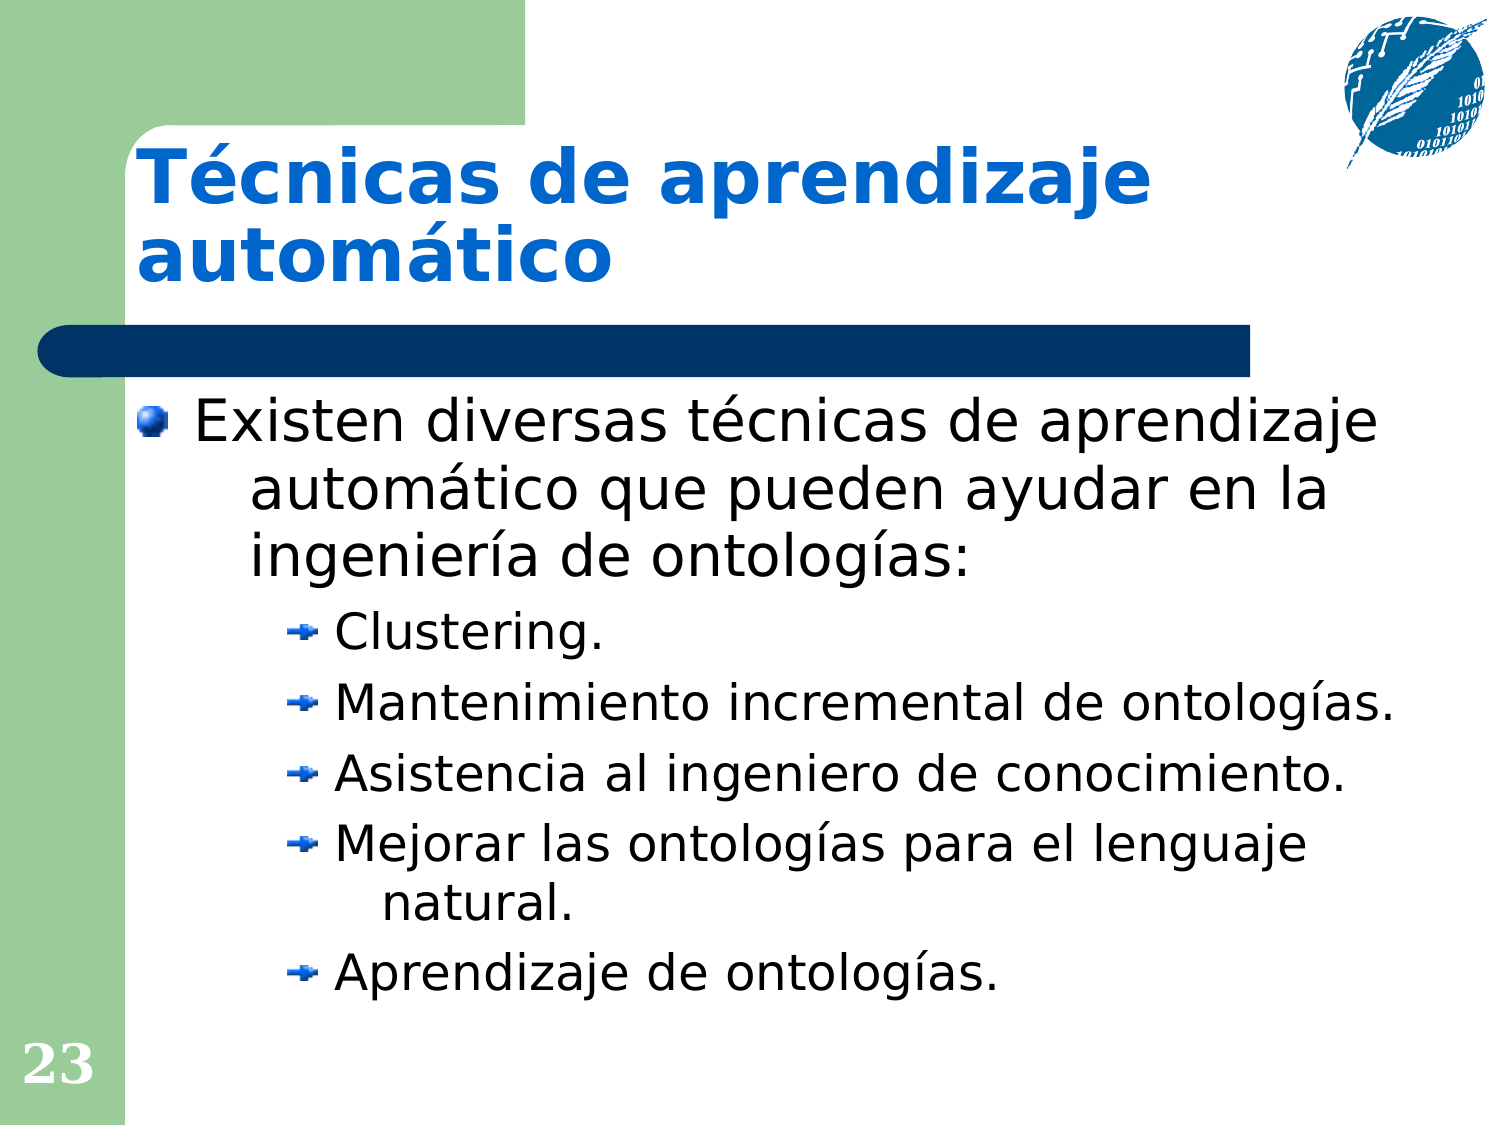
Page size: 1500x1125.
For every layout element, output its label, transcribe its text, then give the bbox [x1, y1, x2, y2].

title Técnicas de aprendizaje automático [136, 135, 1414, 302]
picture [1436, 127, 1450, 136]
picture [1433, 139, 1440, 147]
list Existen diversas técnicas de aprendizaje automático que pueden ayudar en la ingeniería de ontologías: Clustering. Mantenimiento incremental de ontologías. Asistencia al ingeniero de conocimiento. Mejorar las ontologías para el lenguaje natural. Aprendizaje de ontologías. [137, 387, 1400, 1045]
picture [1427, 138, 1431, 148]
picture [1341, 15, 1487, 172]
picture [1416, 140, 1425, 149]
